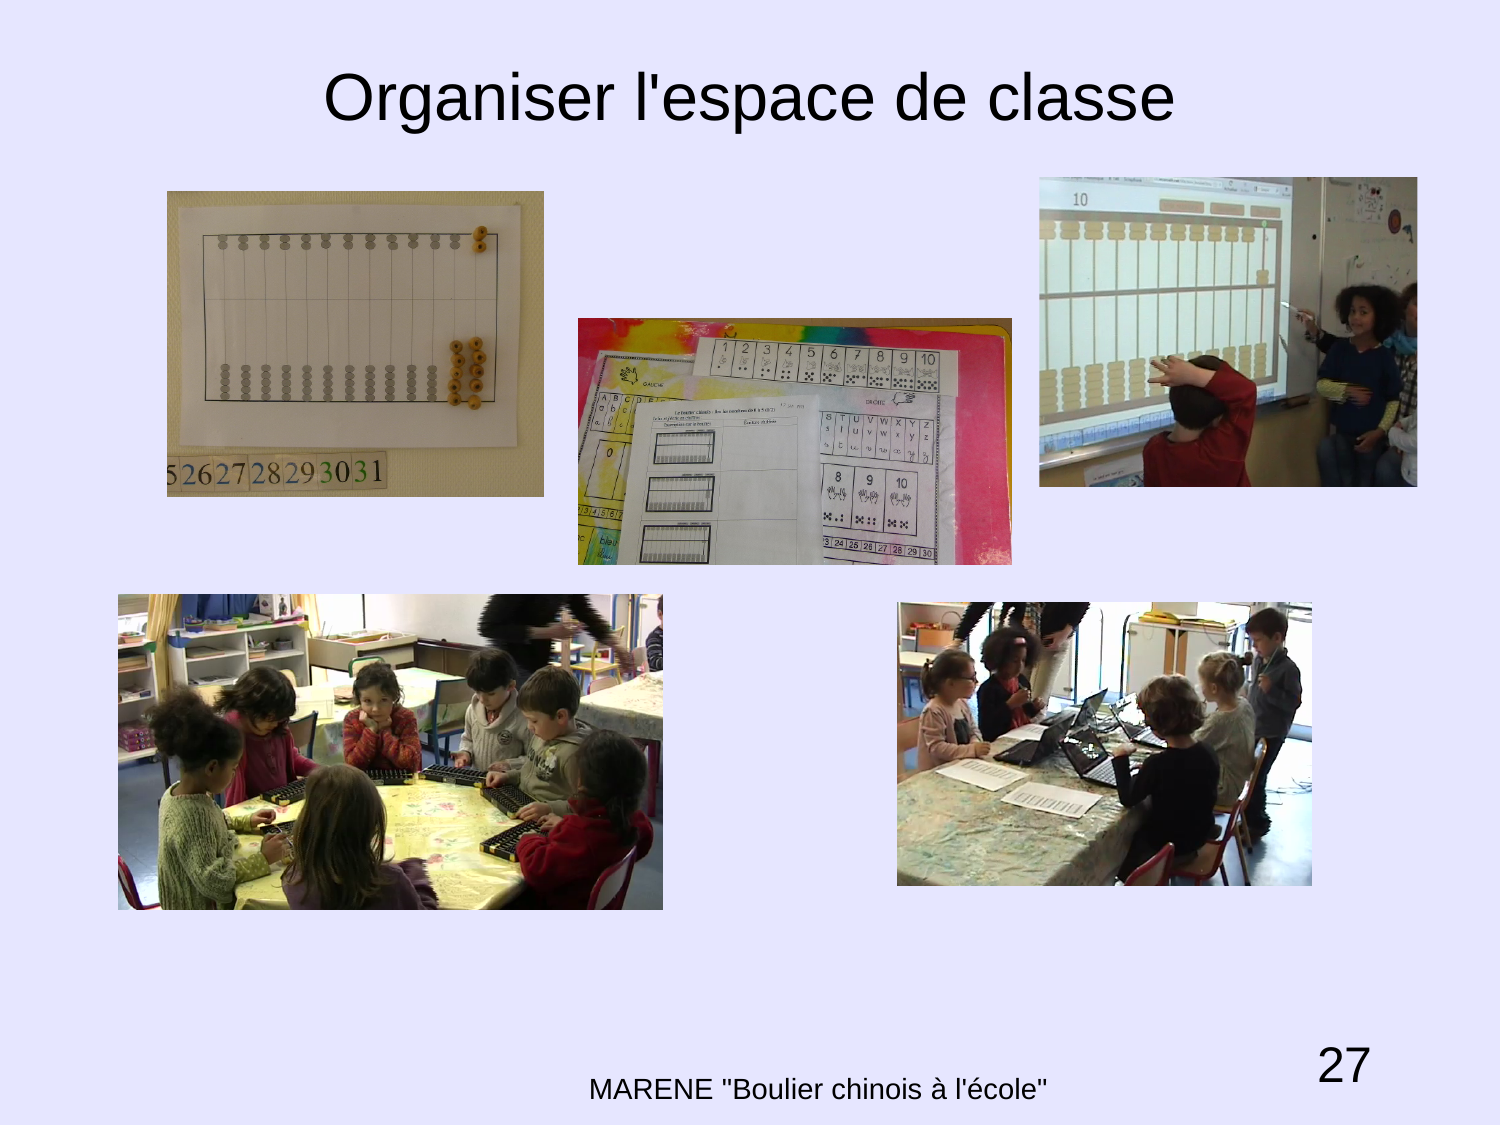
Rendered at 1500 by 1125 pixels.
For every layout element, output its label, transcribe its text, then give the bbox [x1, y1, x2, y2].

picture [897, 602, 1312, 886]
picture [1039, 177, 1418, 487]
picture [578, 318, 1012, 565]
title Organiser l'espace de classe [50, 0, 1450, 188]
picture [118, 594, 663, 910]
picture [167, 191, 544, 497]
